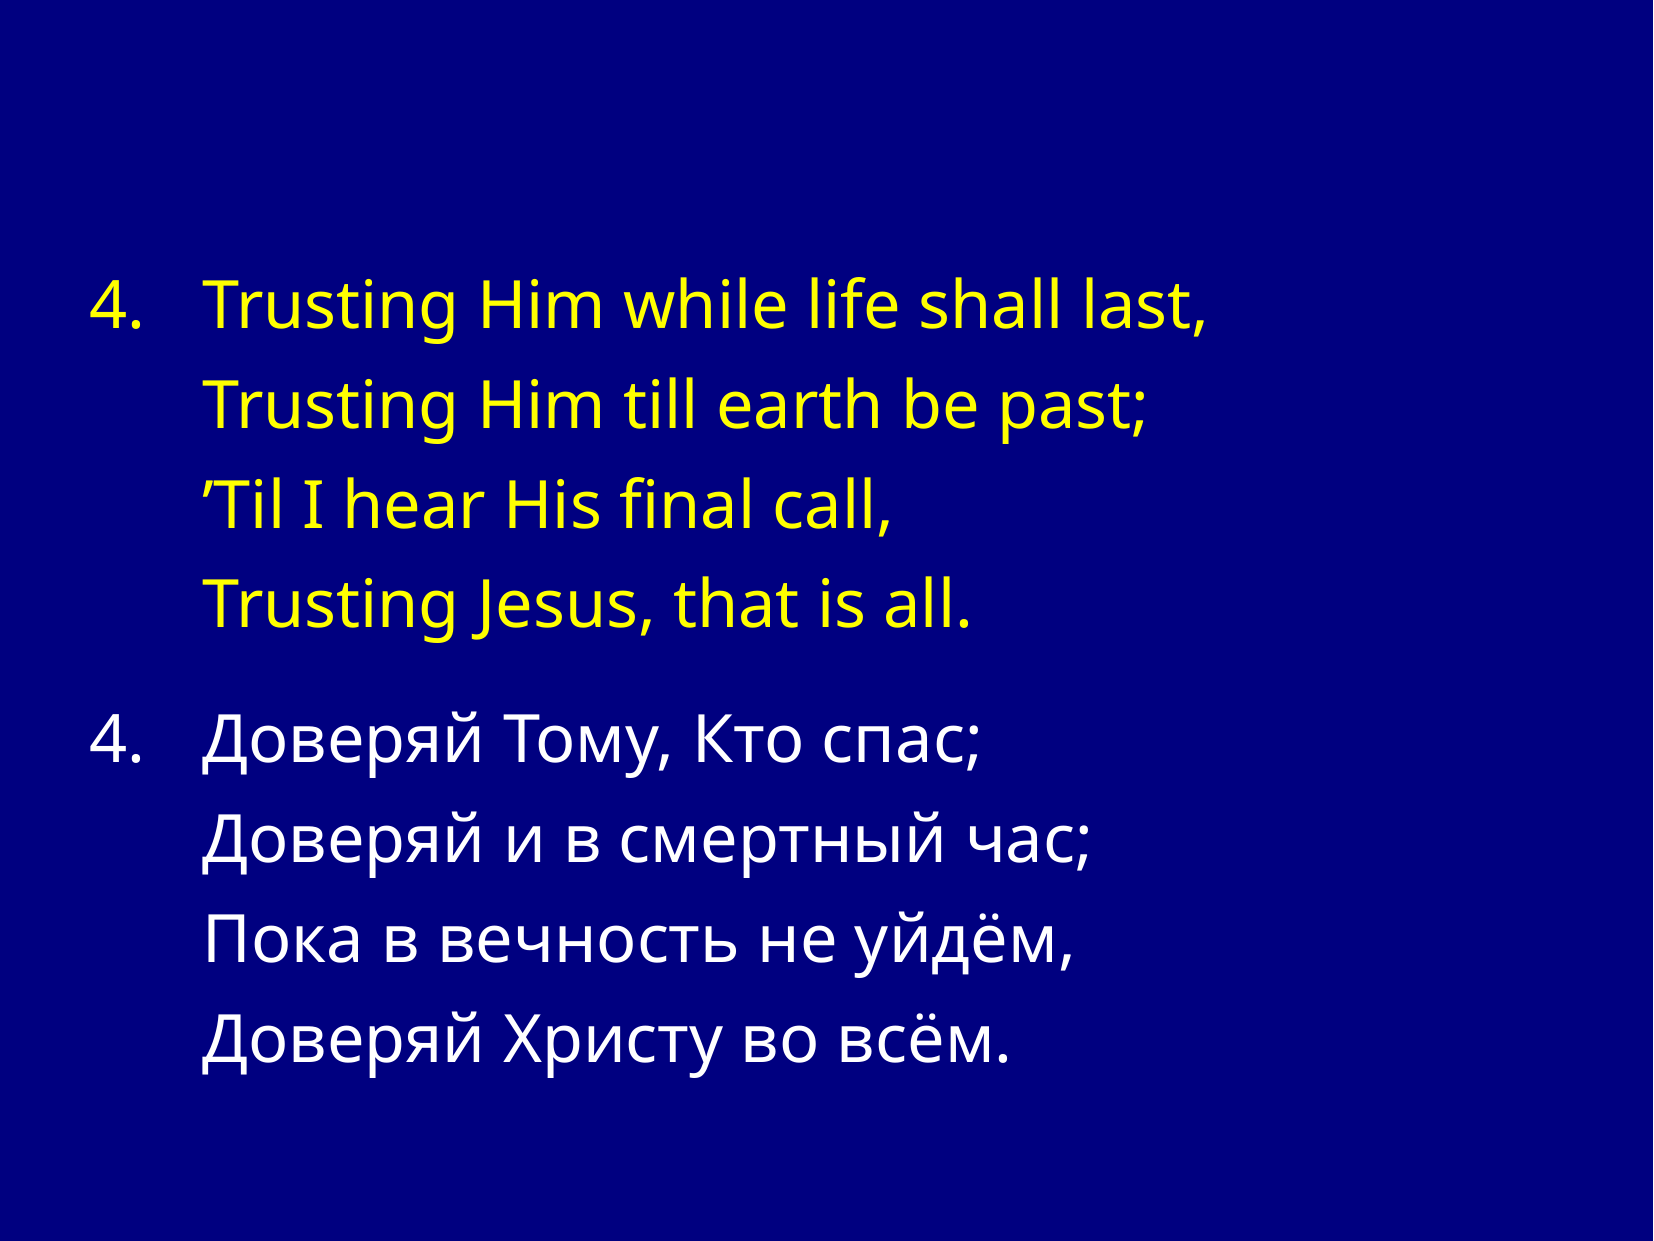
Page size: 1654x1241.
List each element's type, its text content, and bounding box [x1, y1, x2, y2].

text_box 4. Trusting Him while life shall last, Trusting Him till earth be past; ’Til I hear His final call, Trusting Jesus, that is all. [75, 150, 1576, 638]
text_box 4. Доверяй Тому, Кто спас; Доверяй и в смертный час; Пока в вечность не уйдём, Доверяй Христу во всём. [75, 675, 1576, 1163]
